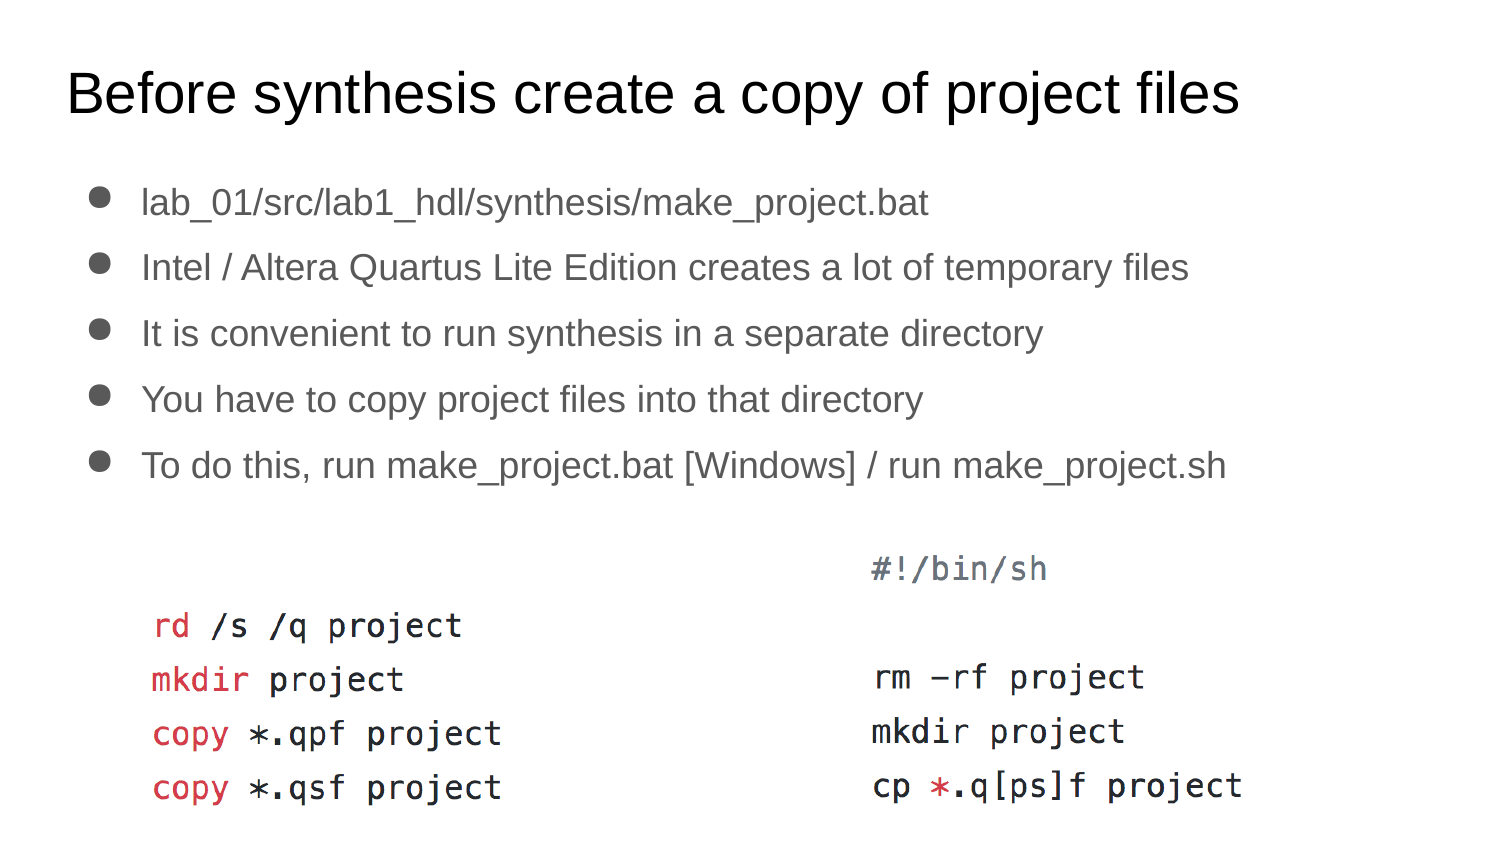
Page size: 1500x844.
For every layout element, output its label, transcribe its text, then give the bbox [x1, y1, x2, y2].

title Before synthesis create a copy of project files [51, 40, 1449, 135]
picture [862, 549, 1250, 810]
picture [143, 605, 511, 810]
list lab_01/src/lab1_hdl/synthesis/make_project.bat Intel / Altera Quartus Lite Edition creates a lot of temporary files It is convenient to run synthesis in a separate directory You have to copy project files into that directory To do this, run make_project.bat [Windows] / run make_project.sh [51, 162, 1462, 522]
